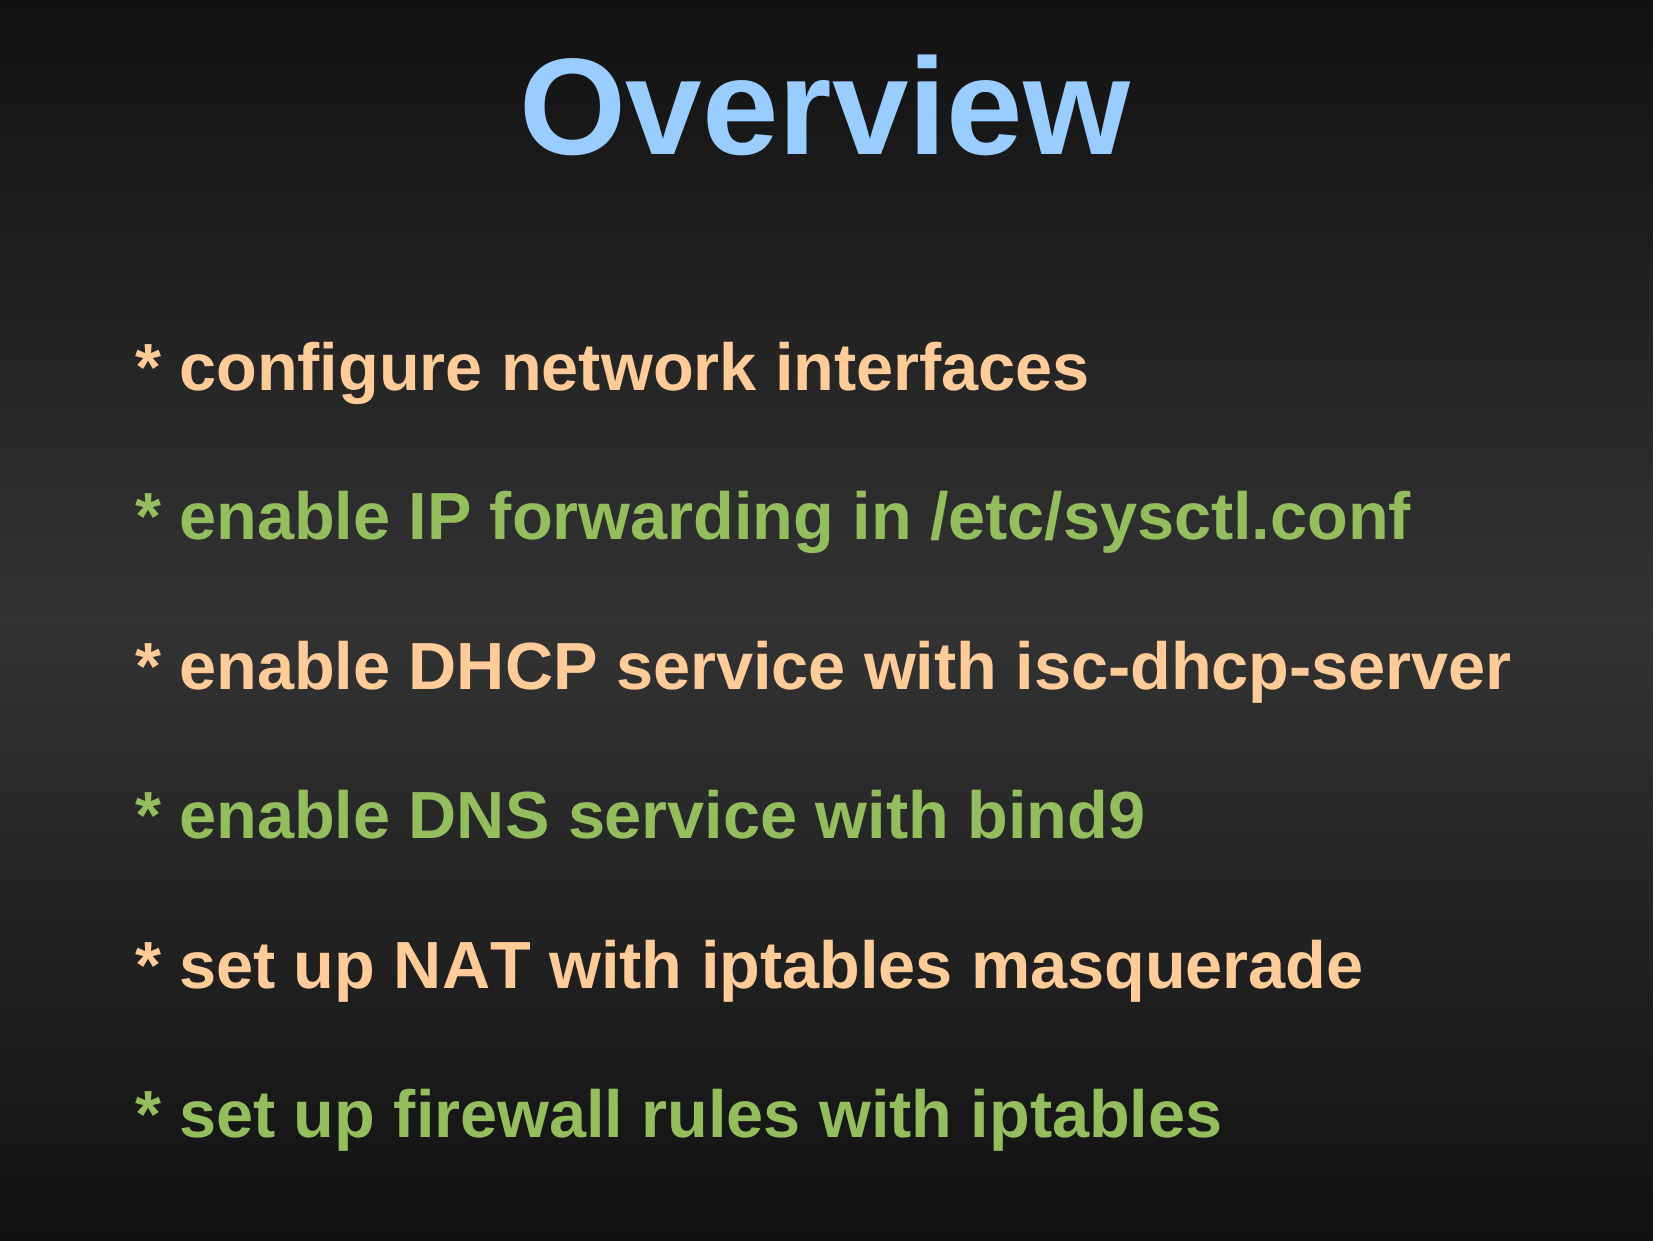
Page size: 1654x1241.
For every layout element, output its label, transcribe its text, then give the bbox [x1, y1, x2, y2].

title * configure network interfaces * enable IP forwarding in /etc/sysctl.conf * enable DHCP service with isc-dhcp-server * enable DNS service with bind9 * set up NAT with iptables masquerade * set up firewall rules with iptables [135, 255, 1606, 1153]
title Overview [0, 2, 1651, 211]
